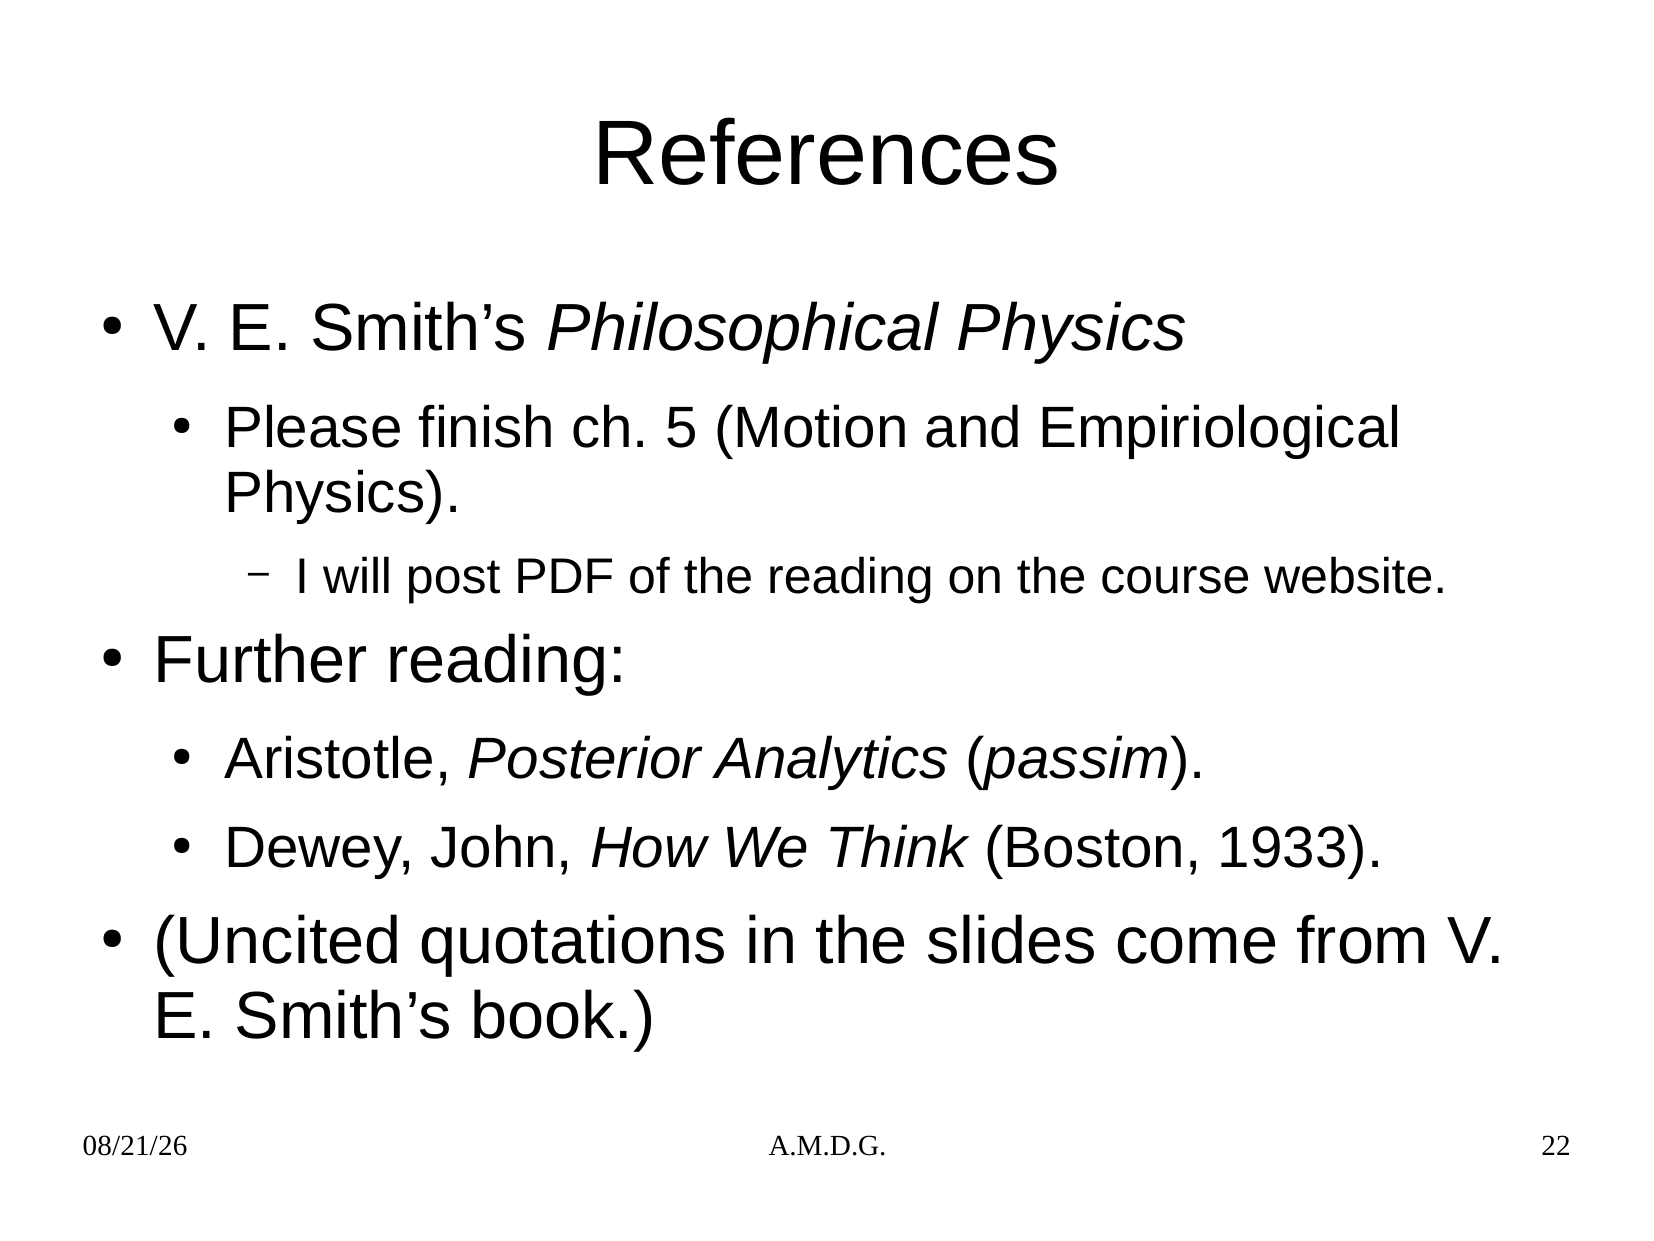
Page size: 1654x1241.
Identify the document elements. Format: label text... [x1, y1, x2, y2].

title References [82, 49, 1571, 257]
list V. E. Smith’s Philosophical Physics Please finish ch. 5 (Motion and Empiriological Physics). I will post PDF of the reading on the course website. Further reading: Aristotle, Posterior Analytics (passim). Dewey, John, How We Think (Boston, 1933). (Uncited quotations in the slides come from V. E. Smith’s book.) [82, 290, 1571, 1109]
